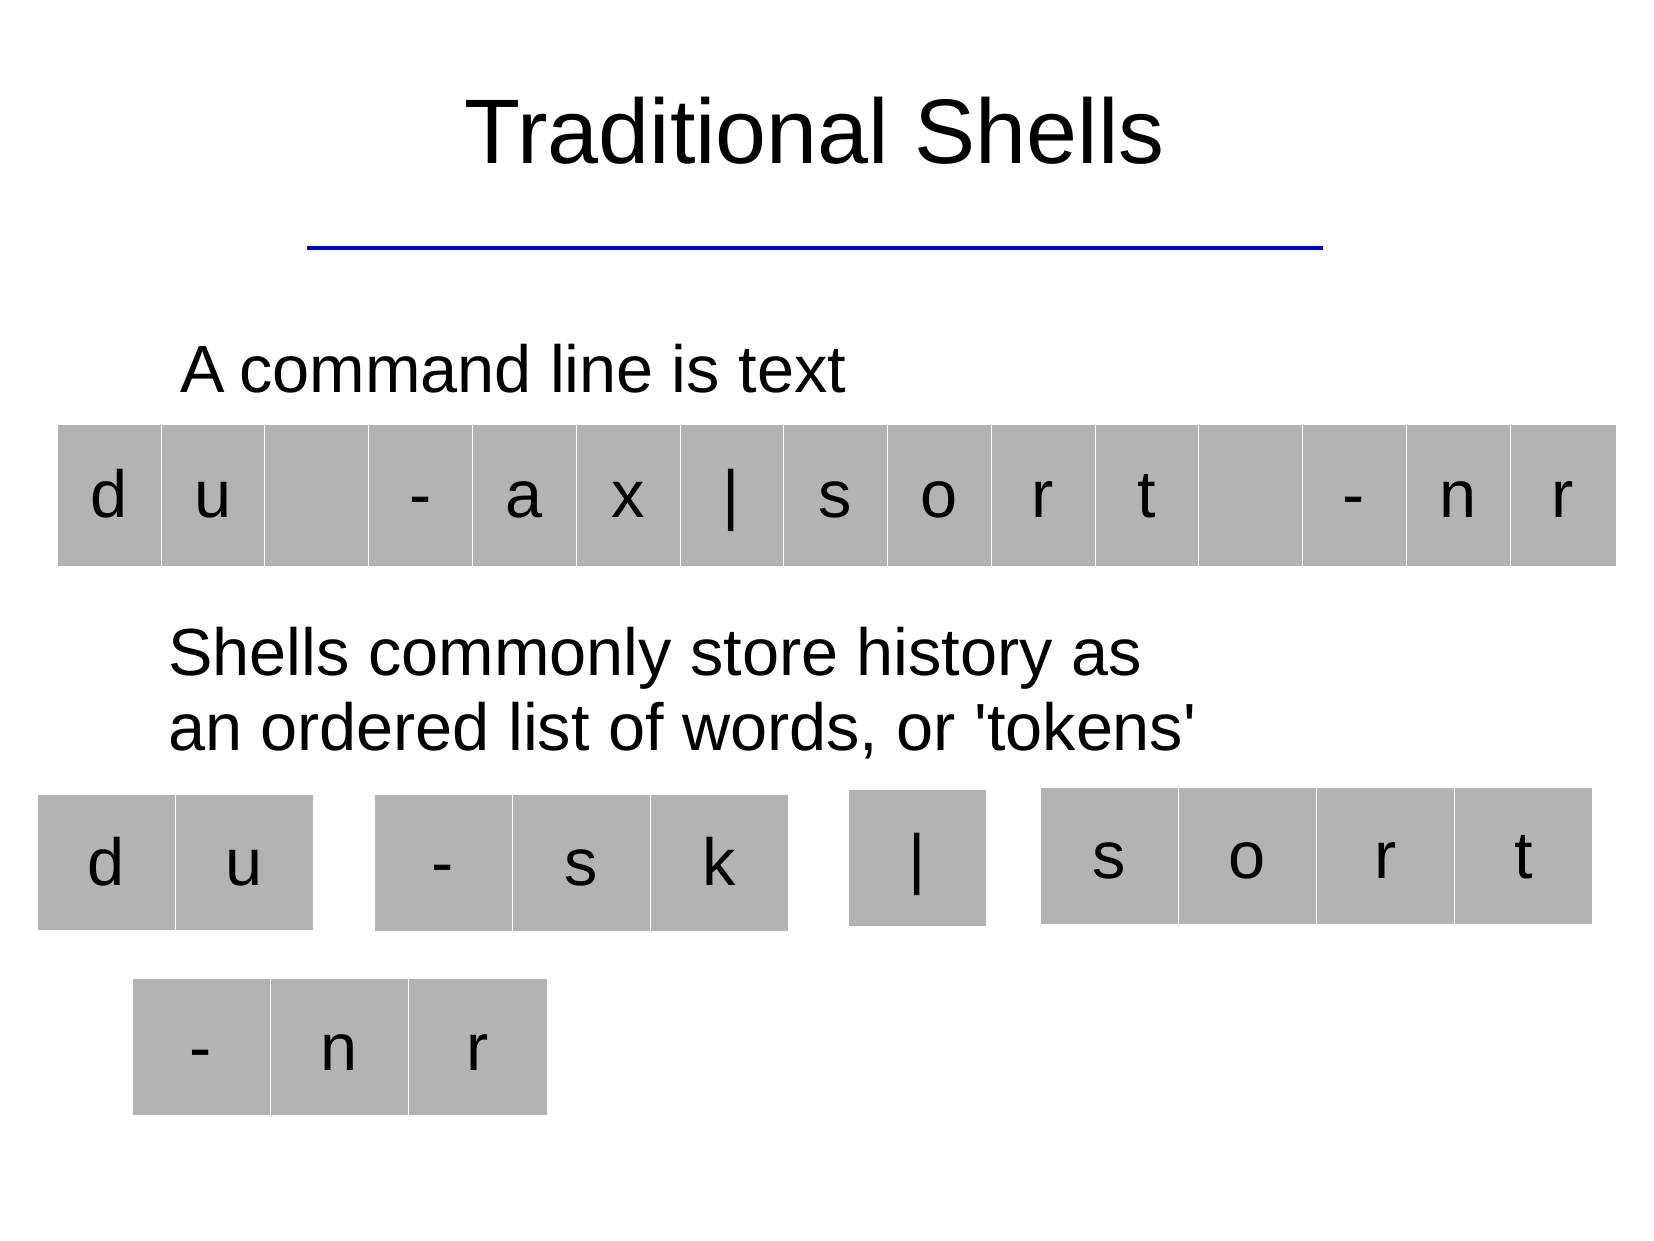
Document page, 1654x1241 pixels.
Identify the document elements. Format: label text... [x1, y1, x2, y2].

table_header | [681, 425, 783, 566]
table_header - [133, 979, 270, 1115]
table_header r [409, 979, 547, 1115]
table_header r [1317, 788, 1454, 924]
table_header [265, 425, 368, 566]
table_header s [784, 425, 887, 566]
table_header t [1455, 788, 1592, 924]
table_header - [375, 795, 512, 931]
table_header r [1511, 425, 1616, 566]
table_header a [473, 425, 576, 566]
table_header n [1407, 425, 1510, 566]
table_header u [162, 425, 264, 566]
table_header o [888, 425, 991, 566]
table_header - [1303, 425, 1406, 566]
table_header n [271, 979, 408, 1115]
table_header t [1096, 425, 1198, 566]
table_header s [1041, 788, 1178, 924]
table_header k [651, 795, 788, 931]
table_header d [38, 795, 175, 930]
table_header [1199, 425, 1302, 566]
text_box A command line is text [165, 324, 864, 414]
table_header x [577, 425, 680, 566]
table_header s [513, 795, 650, 931]
table_header u [176, 795, 313, 930]
text_box Shells commonly store history as an ordered list of words, or 'tokens' [153, 607, 1216, 773]
table_header - [369, 425, 472, 566]
table_header | [849, 790, 986, 926]
table_header r [992, 425, 1095, 566]
table_header o [1179, 788, 1316, 924]
table_header d [58, 425, 161, 566]
title Traditional Shells [70, 28, 1560, 236]
